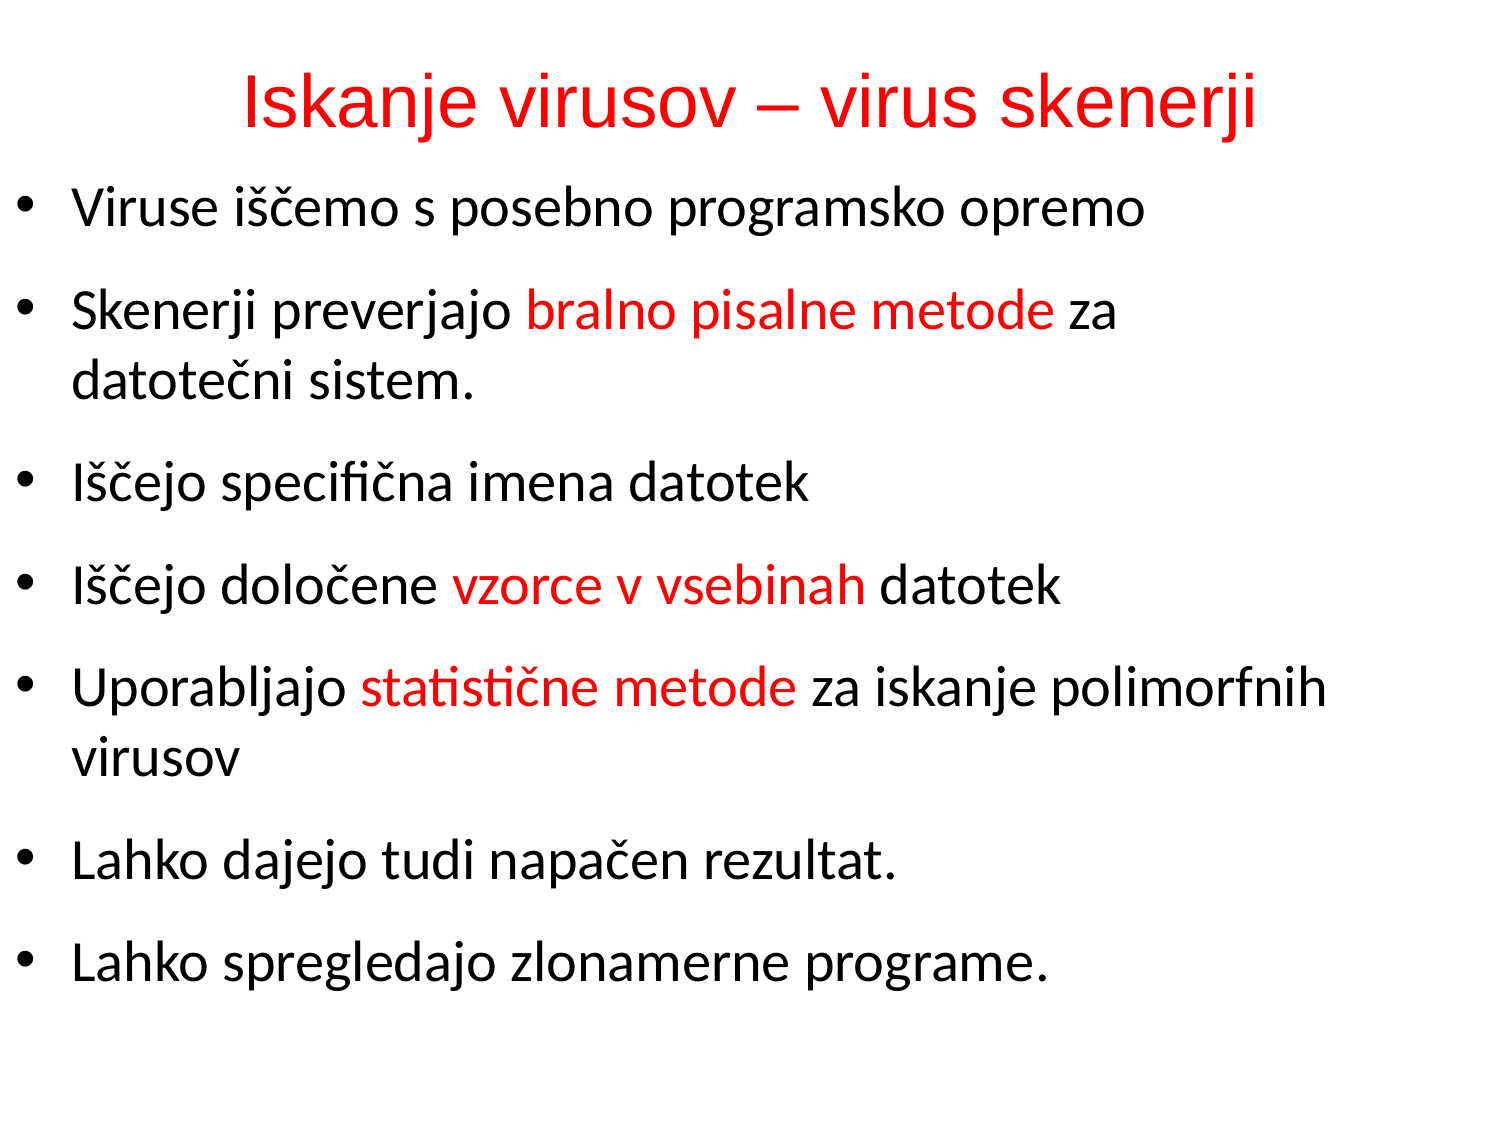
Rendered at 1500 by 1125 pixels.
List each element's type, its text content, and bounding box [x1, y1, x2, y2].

title Iskanje virusov – virus skenerji [75, 45, 1426, 151]
list Viruse iščemo s posebno programsko opremo Skenerji preverjajo bralno pisalne metode za datotečni sistem. Iščejo specifična imena datotek Iščejo določene vzorce v vsebinah datotek Uporabljajo statistične metode za iskanje polimorfnih virusov Lahko dajejo tudi napačen rezultat. Lahko spregledajo zlonamerne programe. [0, 160, 1351, 1003]
